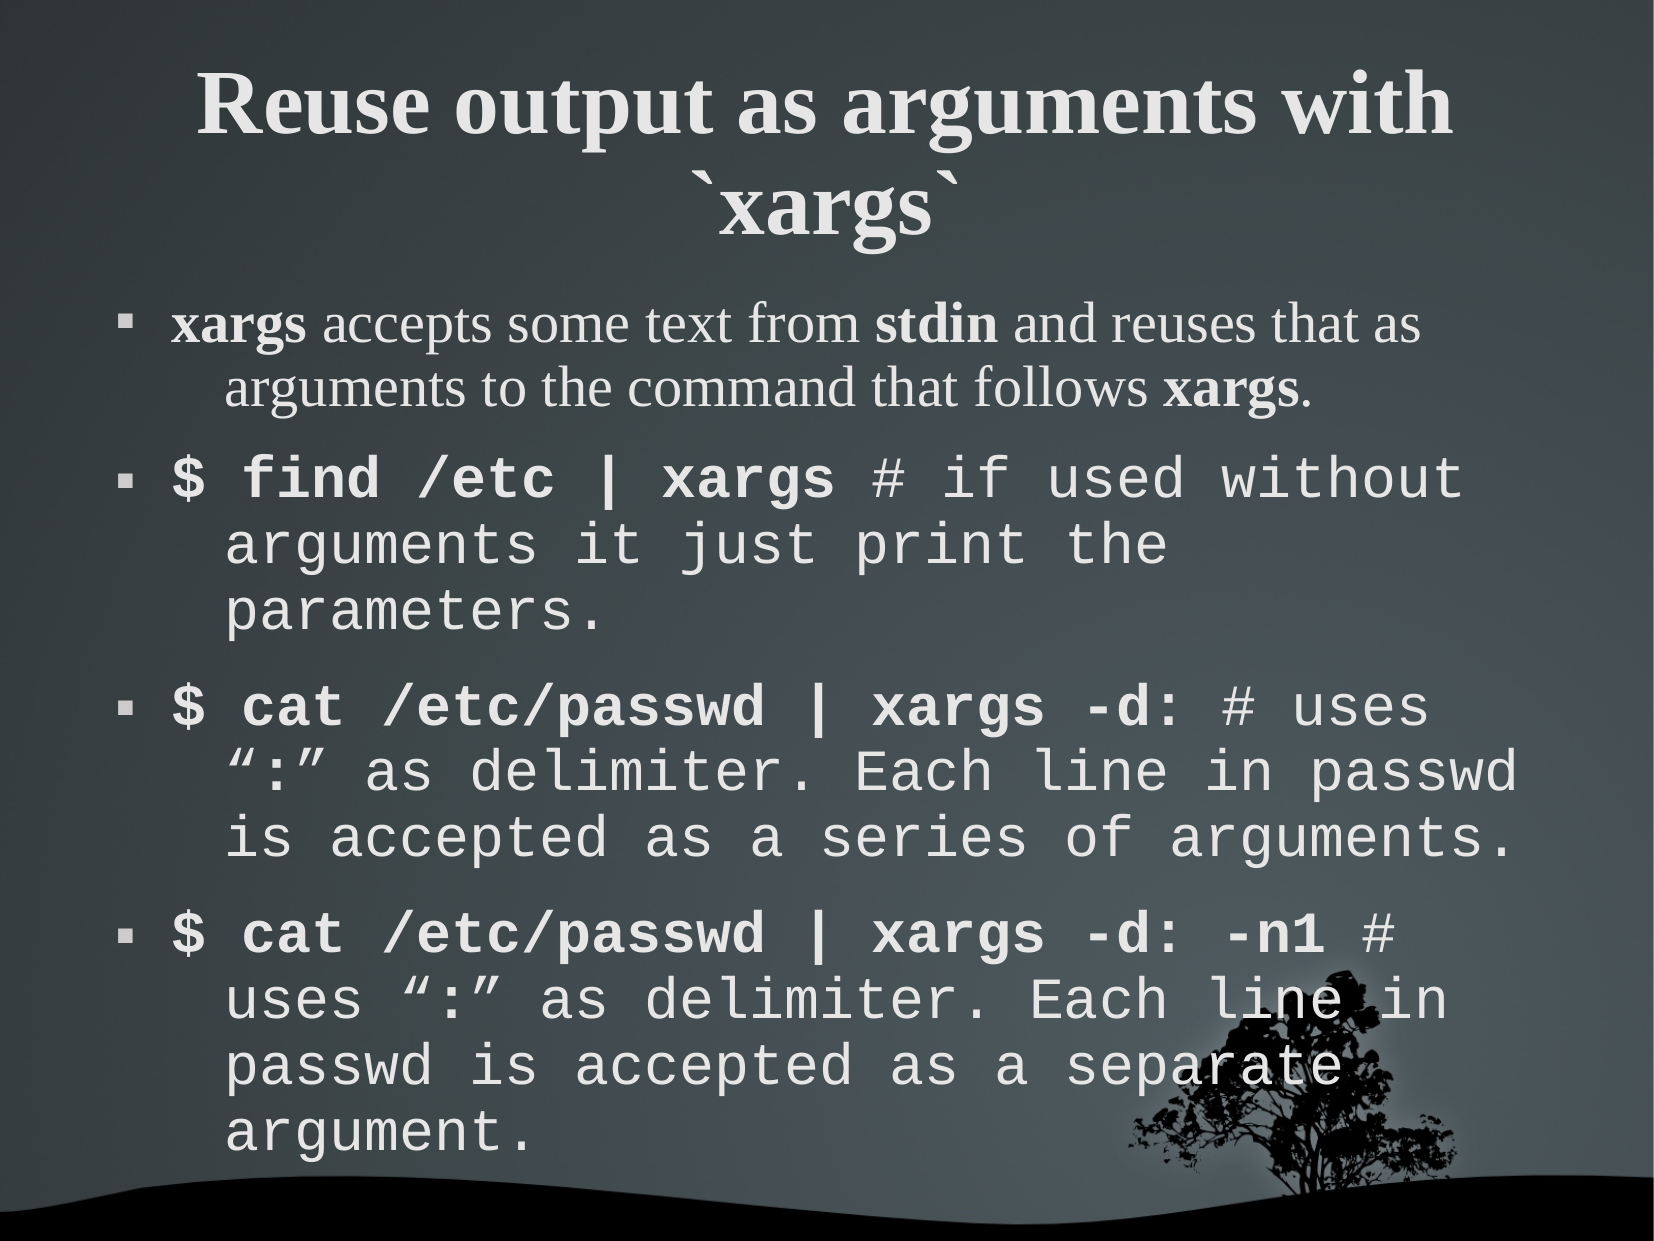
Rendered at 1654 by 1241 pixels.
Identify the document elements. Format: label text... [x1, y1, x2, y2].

title Reuse output as arguments with `xargs` [82, 49, 1571, 257]
picture [0, 0, 1654, 1241]
list xargs accepts some text from stdin and reuses that as arguments to the command that follows xargs. $ find /etc | xargs # if used without arguments it just print the parameters. $ cat /etc/passwd | xargs -d: # uses “:” as delimiter. Each line in passwd is accepted as a series of arguments. $ cat /etc/passwd | xargs -d: -n1 # uses “:” as delimiter. Each line in passwd is accepted as a separate argument. [82, 290, 1571, 1169]
